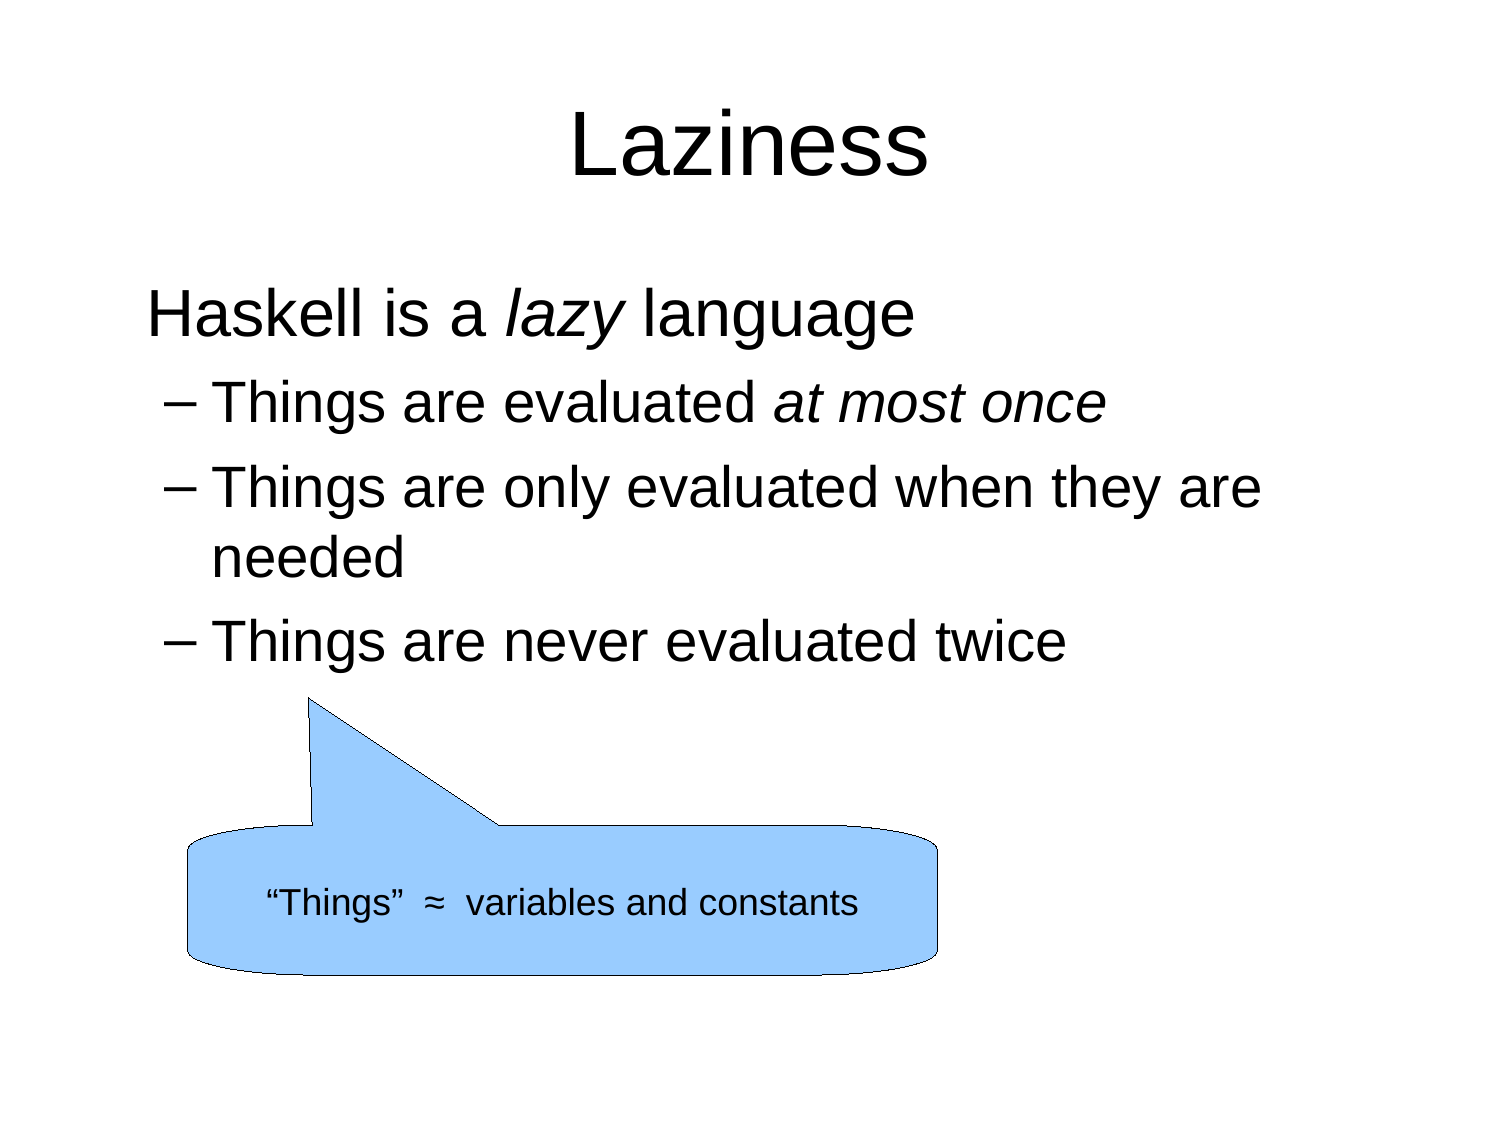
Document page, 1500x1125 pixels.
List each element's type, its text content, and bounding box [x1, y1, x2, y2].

title Laziness [75, 45, 1426, 233]
list Haskell is a lazy language Things are evaluated at most once Things are only evaluated when they are needed Things are never evaluated twice [75, 262, 1426, 1005]
text_box “Things” ≈ variables and constants [187, 697, 938, 976]
